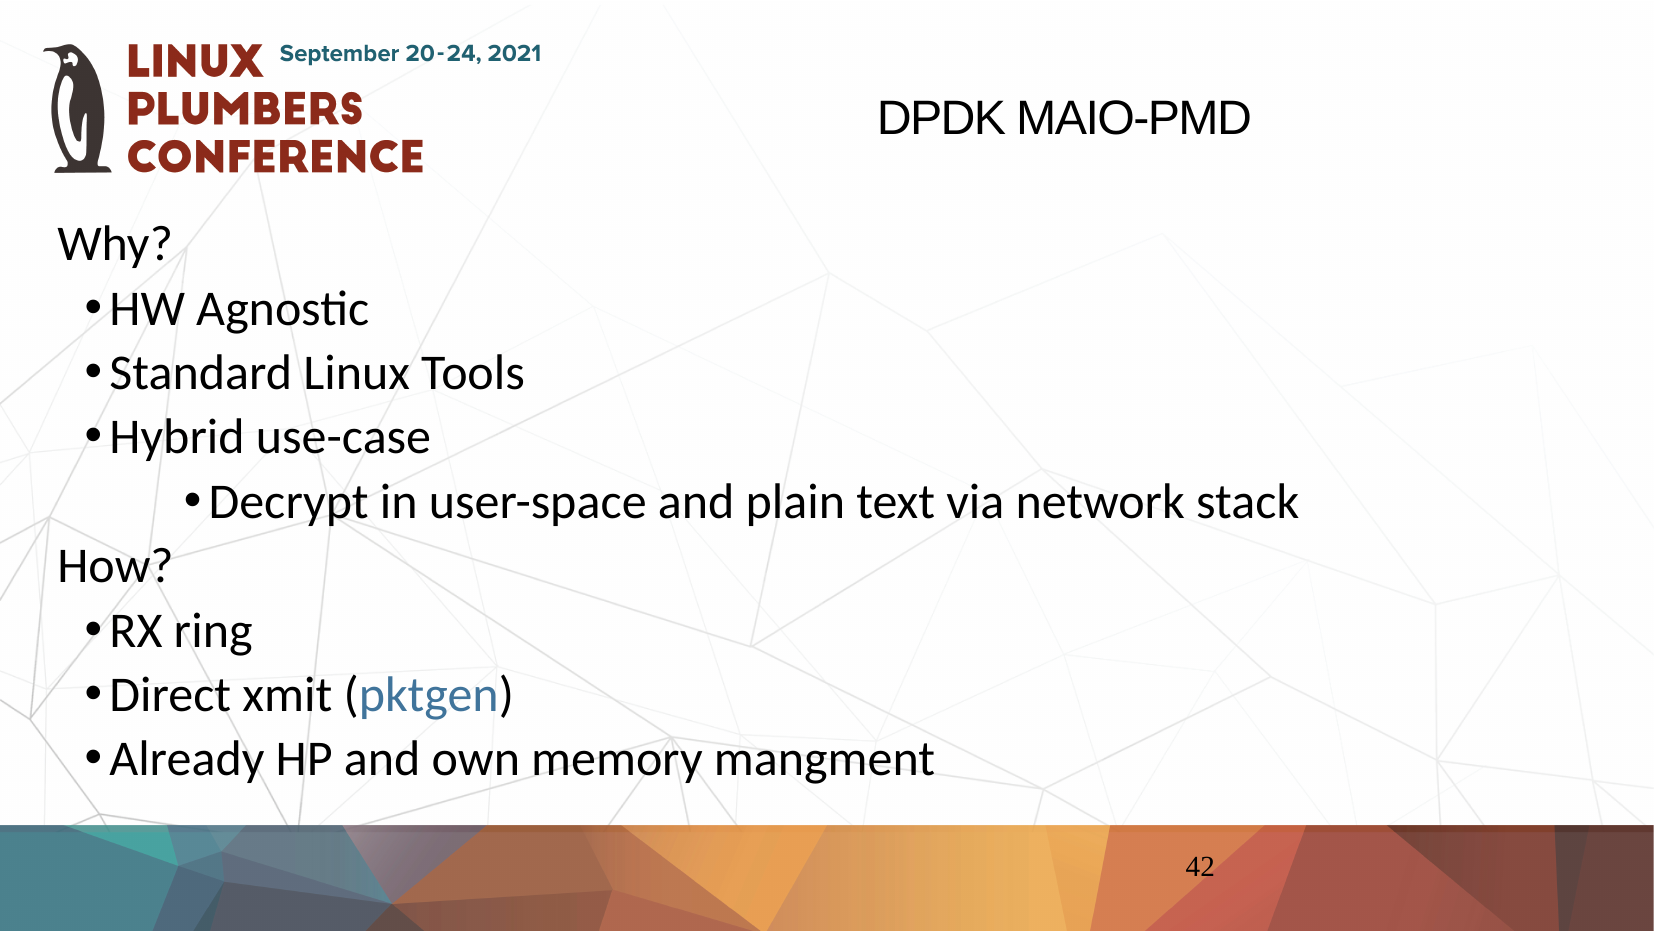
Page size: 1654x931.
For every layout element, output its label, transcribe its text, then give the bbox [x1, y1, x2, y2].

title DPDK MAIO-PMD [570, 37, 1571, 193]
text_box [1185, 847, 1571, 912]
list Why? HW Agnostic Standard Linux Tools Hybrid use-case Decrypt in user-space and plain text via network stack How? RX ring Direct xmit (pktgen) Already HP and own memory mangment [30, 217, 1606, 811]
